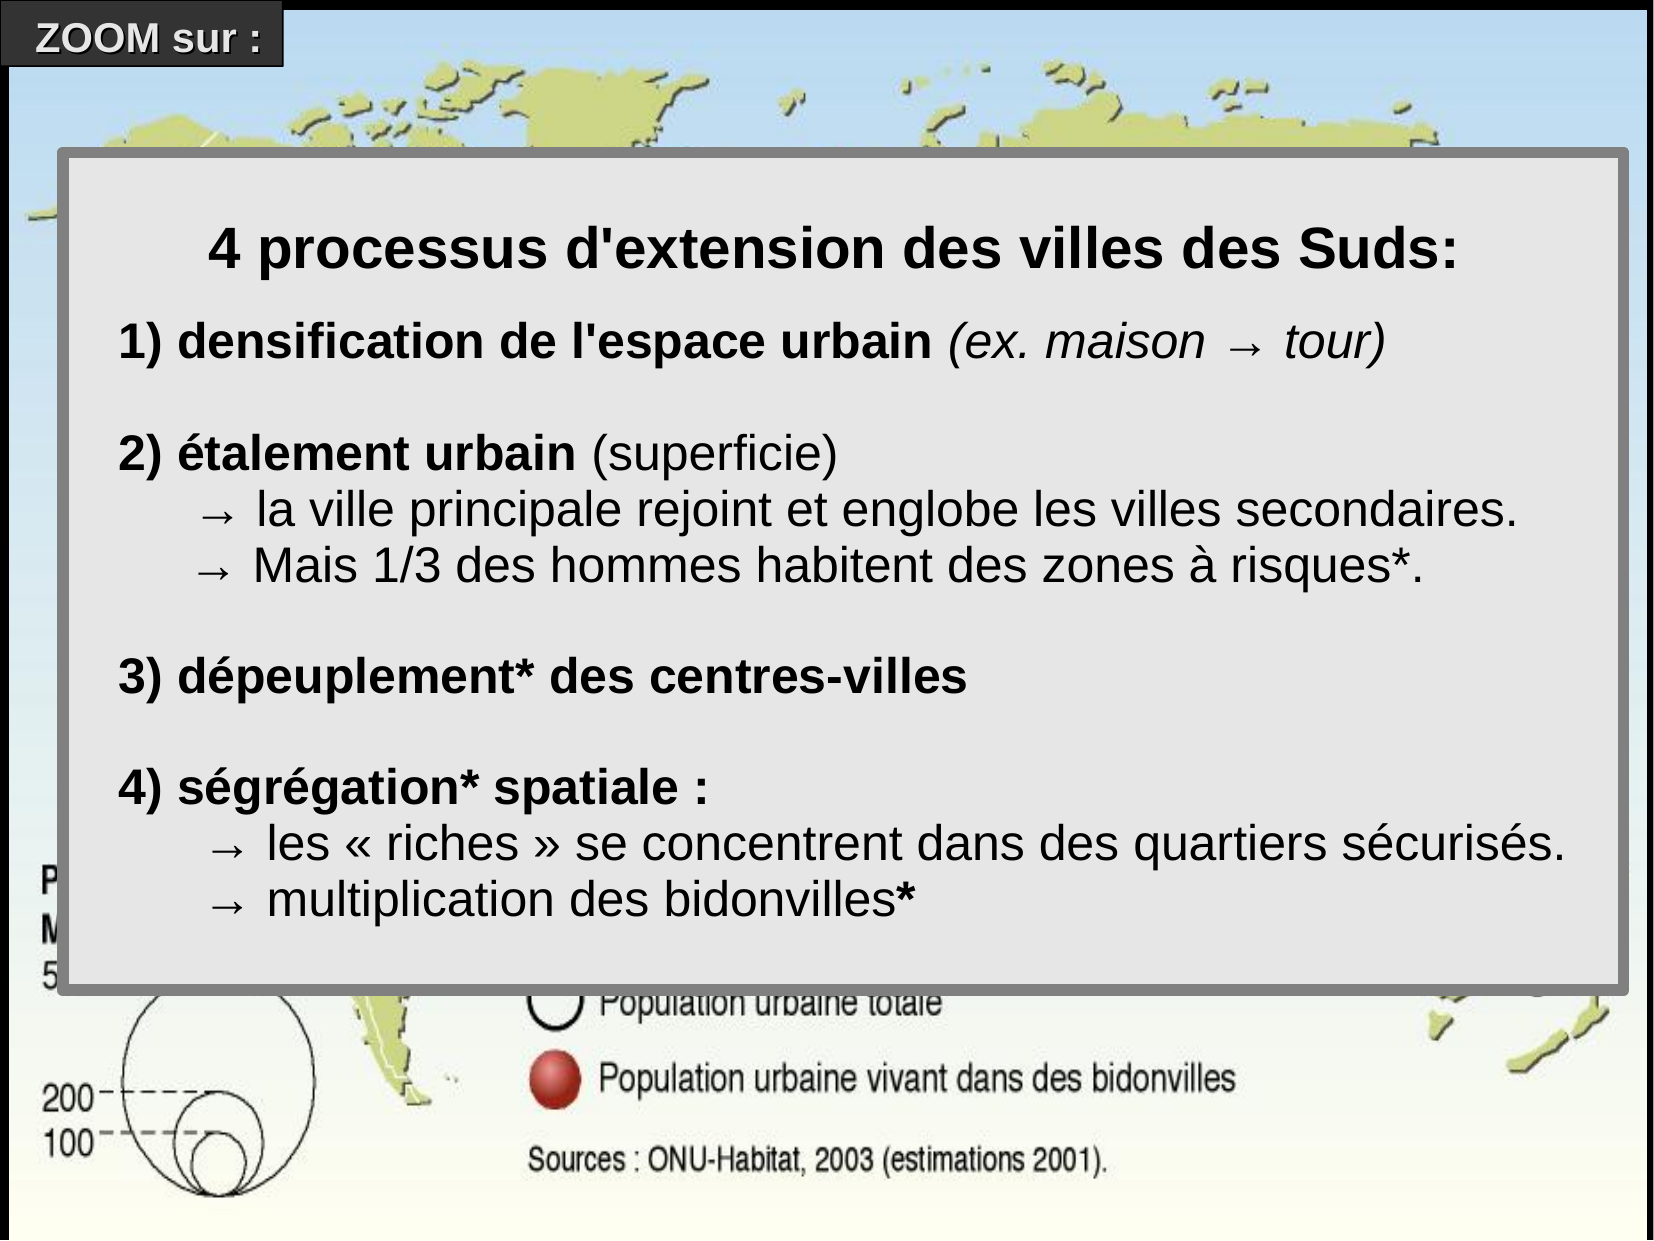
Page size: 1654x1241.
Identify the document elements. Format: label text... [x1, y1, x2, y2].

picture [9, 10, 1647, 1241]
text_box 4 processus d'extension des villes des Suds: 1) densification de l'espace urbain (ex. maison → tour) 2) étalement urbain (superficie) → la ville principale rejoint et englobe les villes secondaires. → Mais 1/3 des hommes habitent des zones à risques*. 3) dépeuplement* des centres-villes 4) ségrégation* spatiale : → les « riches » se concentrent dans des quartiers sécurisés. → multiplication des bidonvilles* [62, 152, 1624, 991]
text_box ZOOM sur : [0, 0, 283, 67]
